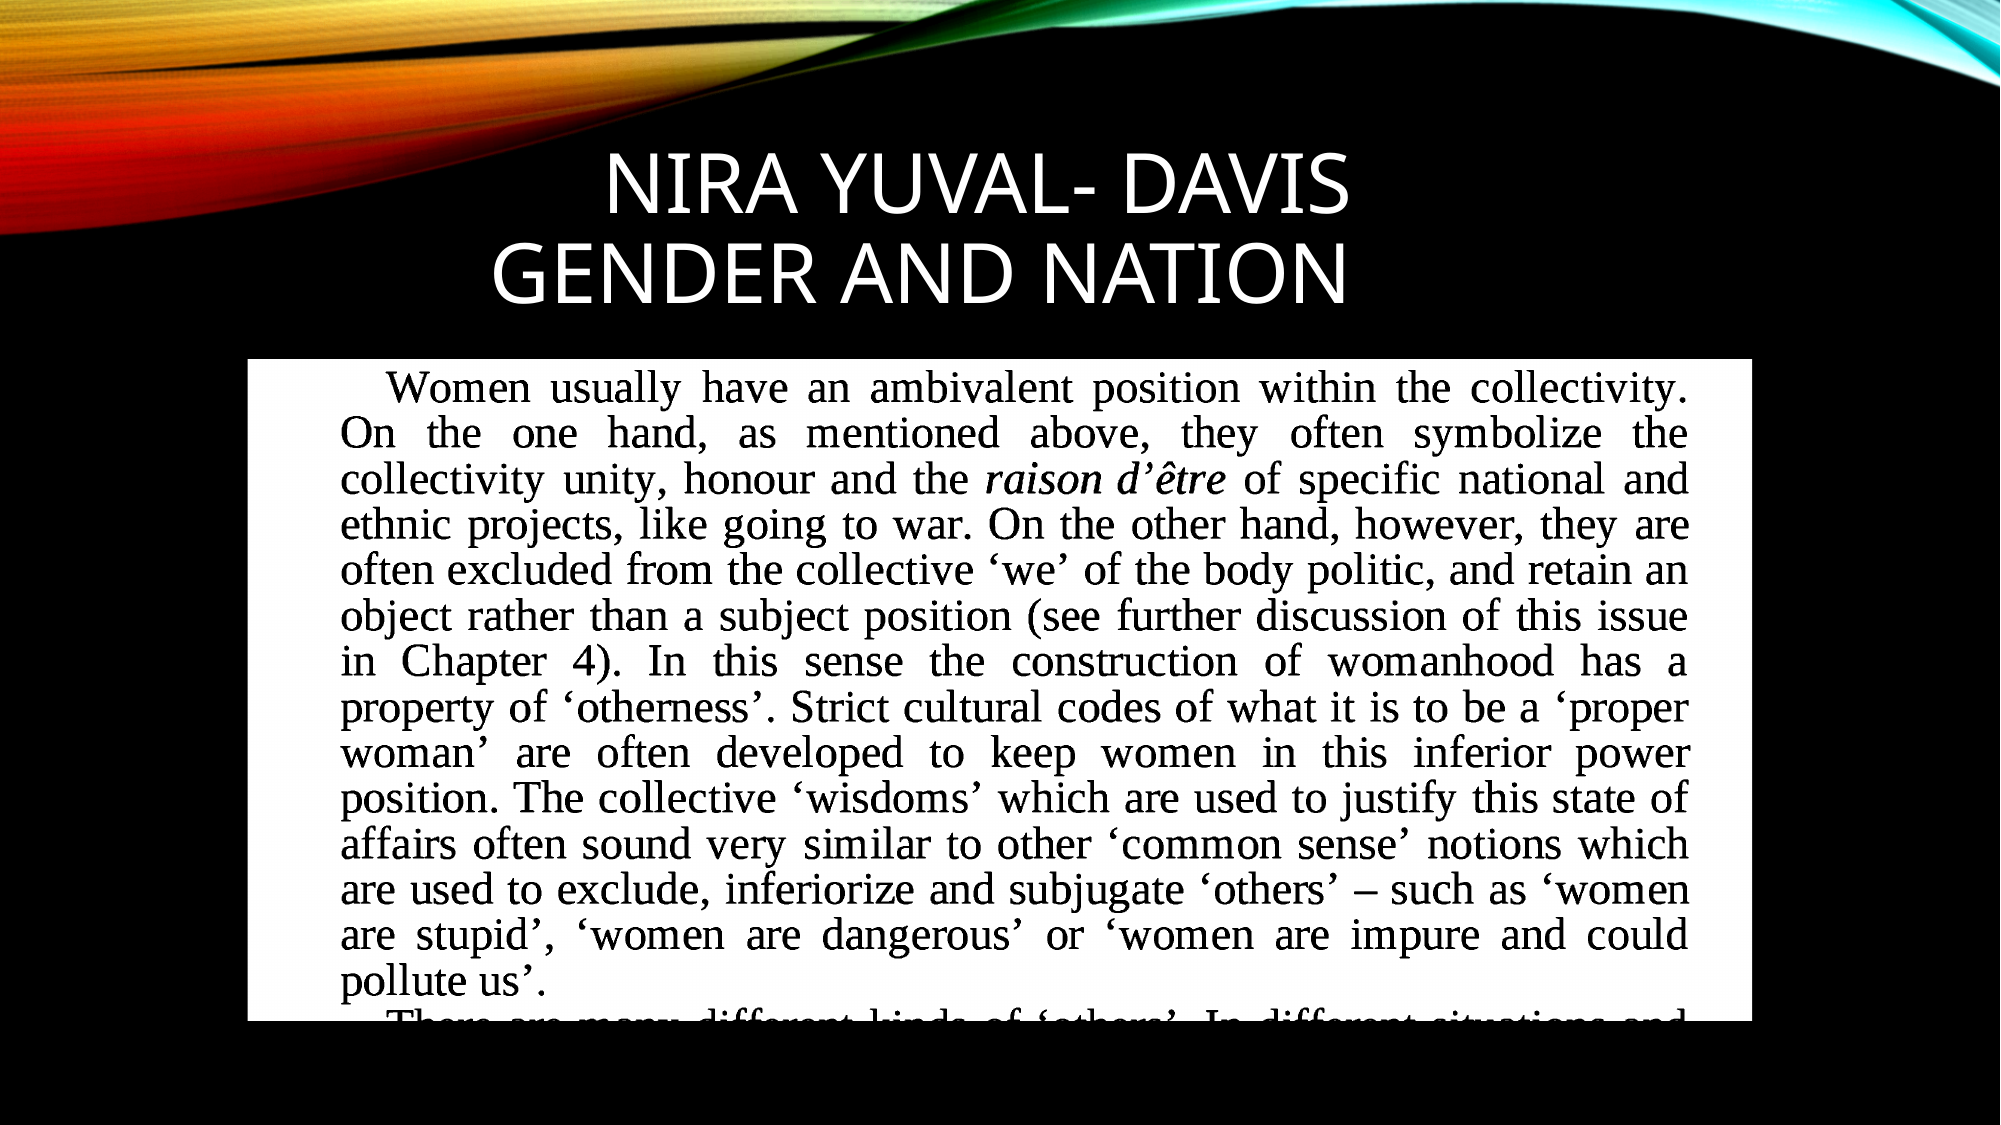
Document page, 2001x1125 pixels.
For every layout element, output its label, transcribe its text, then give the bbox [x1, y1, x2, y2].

title Nira Yuval- Davis Gender and Nation [474, 125, 1888, 338]
picture [247, 359, 1753, 1021]
